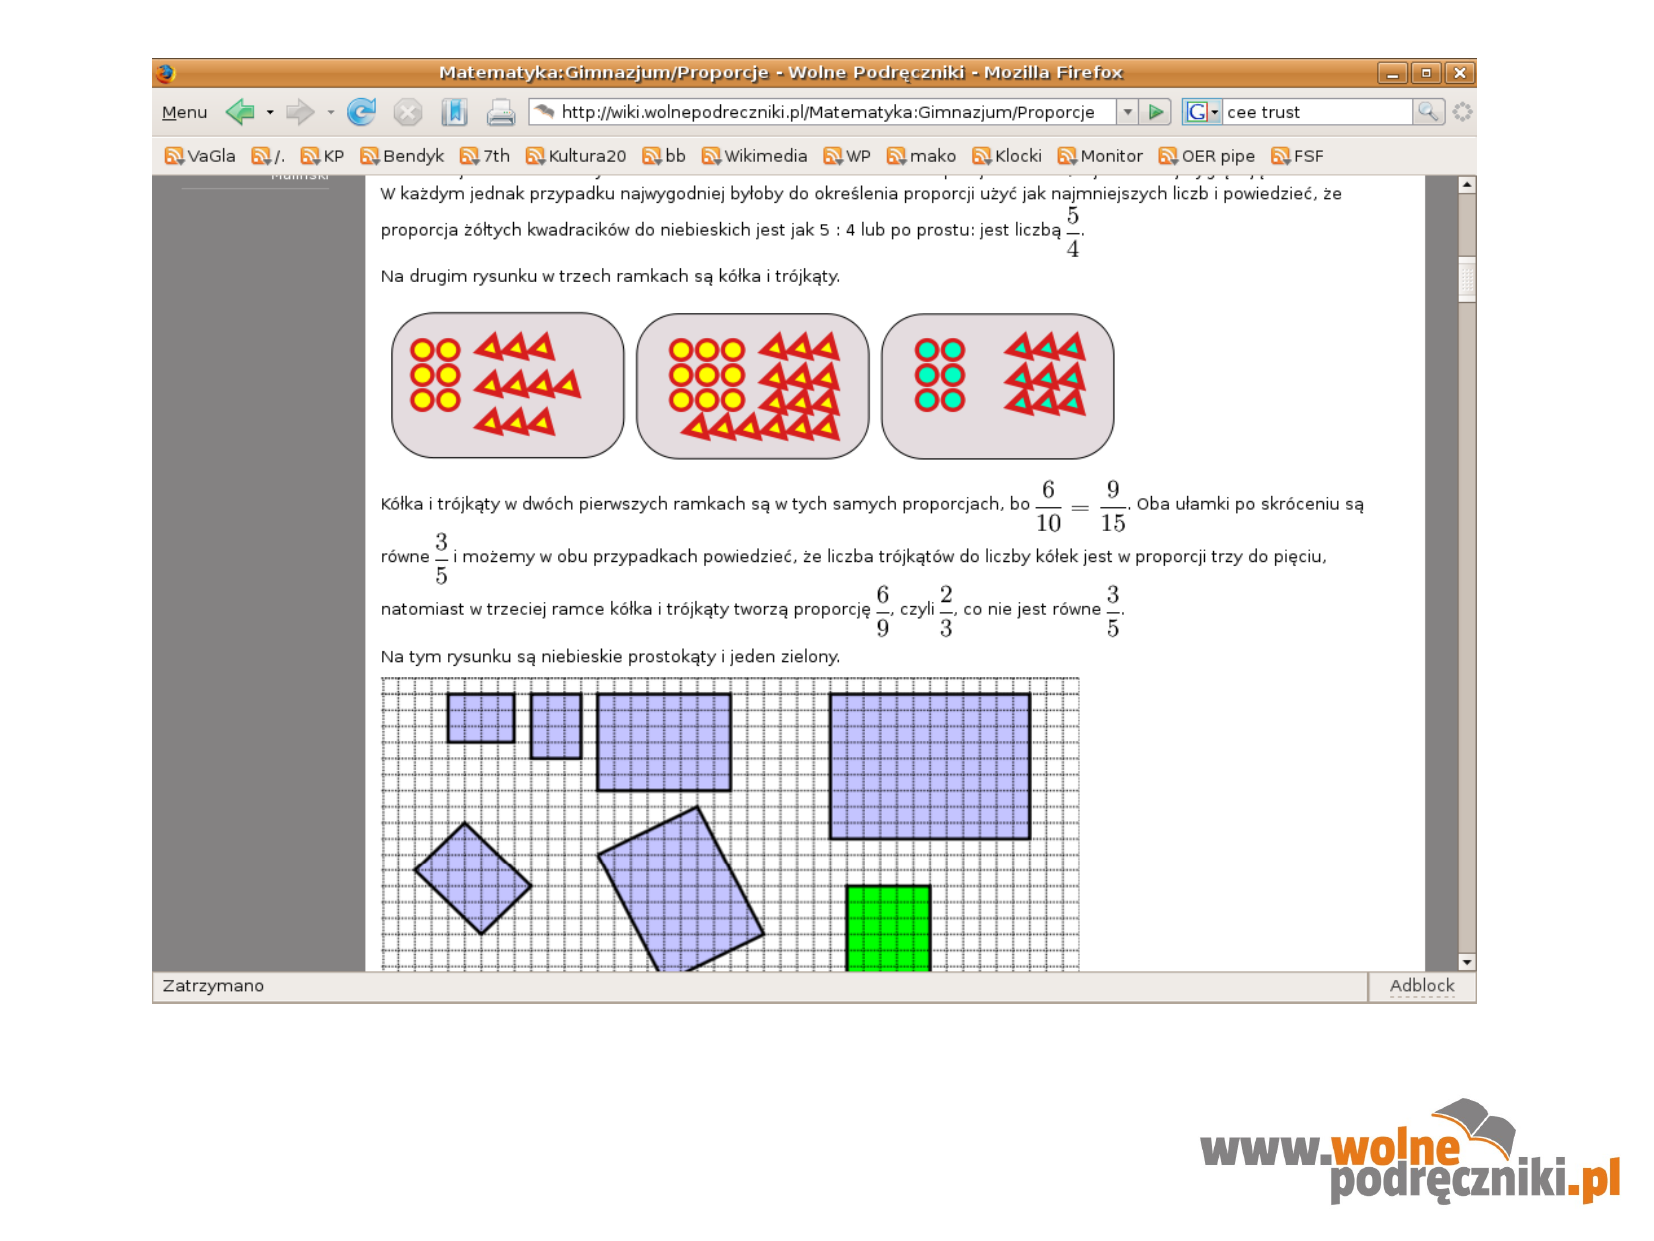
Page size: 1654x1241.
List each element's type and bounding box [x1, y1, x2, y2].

picture [152, 58, 1477, 1004]
picture [1198, 1092, 1625, 1211]
